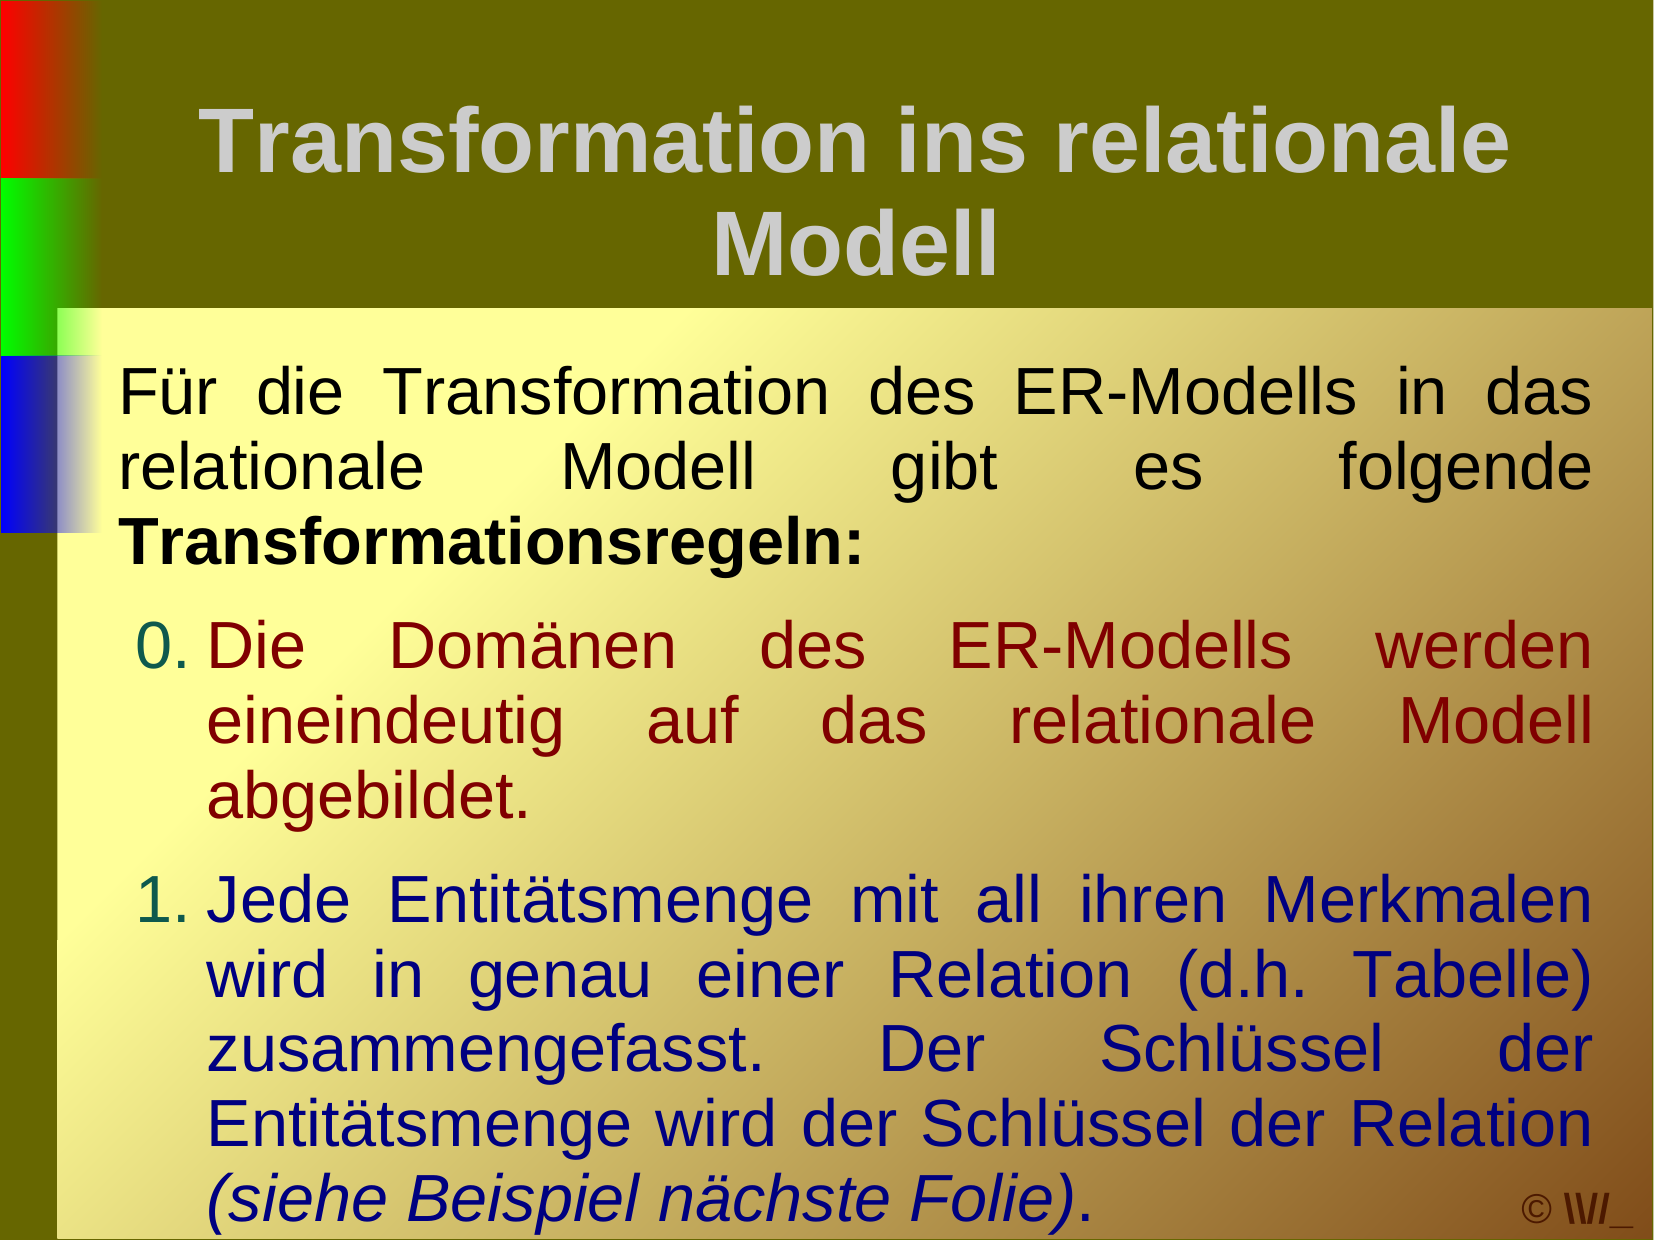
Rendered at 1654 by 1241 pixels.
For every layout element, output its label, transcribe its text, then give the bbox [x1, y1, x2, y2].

list Für die Transformation des ER-Modells in das relationale Modell gibt es folgende Transformationsregeln: Die Domänen des ER-Modells werden eineindeutig auf das relationale Modell abgebildet. Jede Entitätsmenge mit all ihren Merkmalen wird in genau einer Relation (d.h. Tabelle) zusammengefasst. Der Schlüssel der Entitätsmenge wird der Schlüssel der Relation (siehe Beispiel nächste Folie). [118, 354, 1595, 1182]
title Transformation ins relationale Modell [118, 88, 1595, 296]
